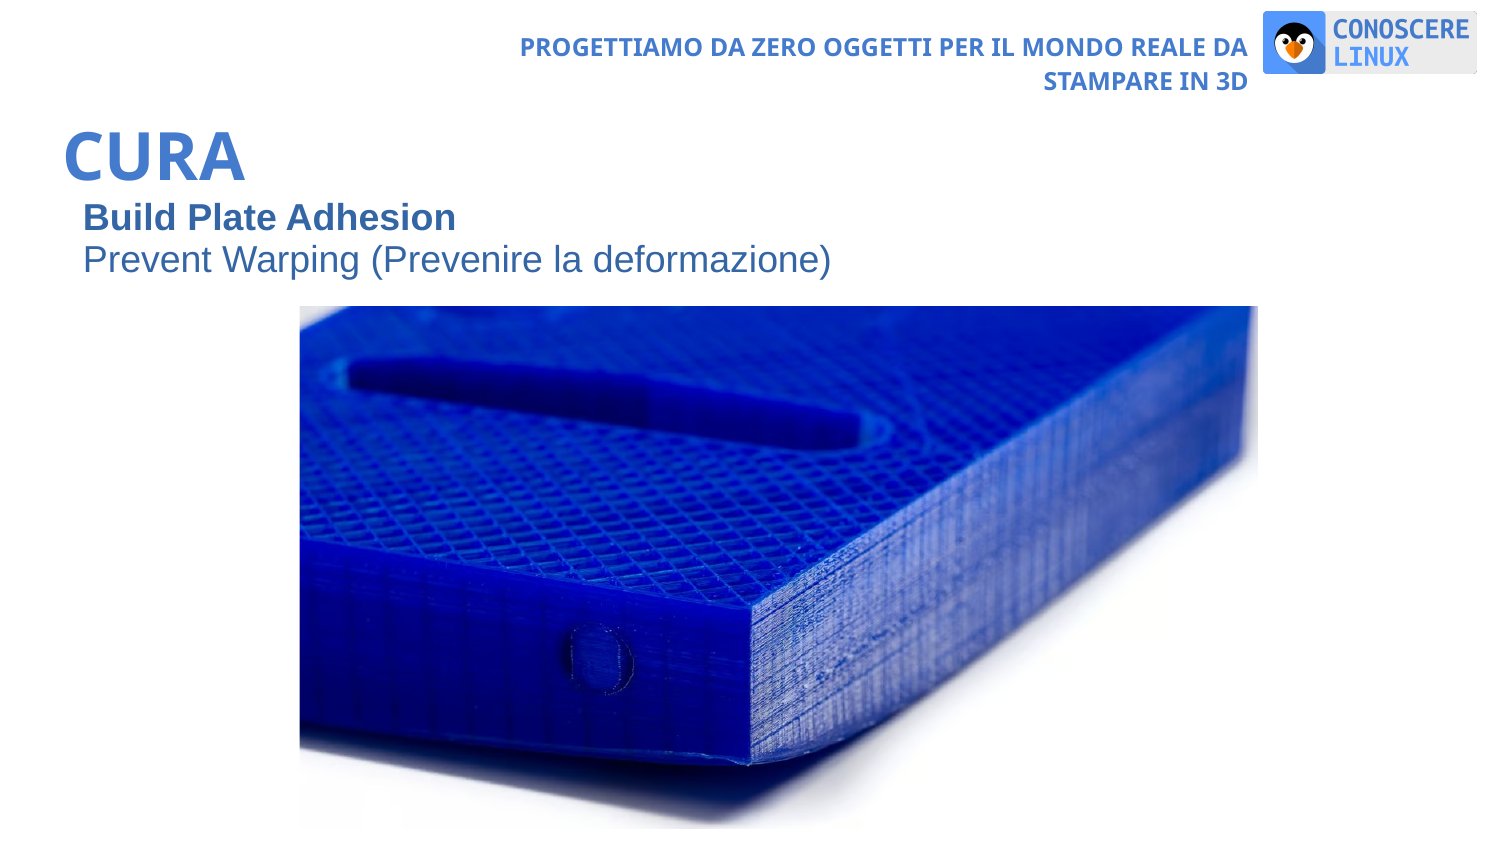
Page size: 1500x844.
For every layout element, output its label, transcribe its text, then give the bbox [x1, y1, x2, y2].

picture [299, 306, 1258, 829]
text_box Build Plate Adhesion Prevent Warping (Prevenire la deformazione) [68, 188, 1411, 540]
picture [1263, 11, 1477, 74]
text_box CURA [47, 102, 1276, 189]
text_box PROGETTIAMO DA ZERO OGGETTI PER IL MONDO REALE DA STAMPARE IN 3D [437, 21, 1264, 91]
